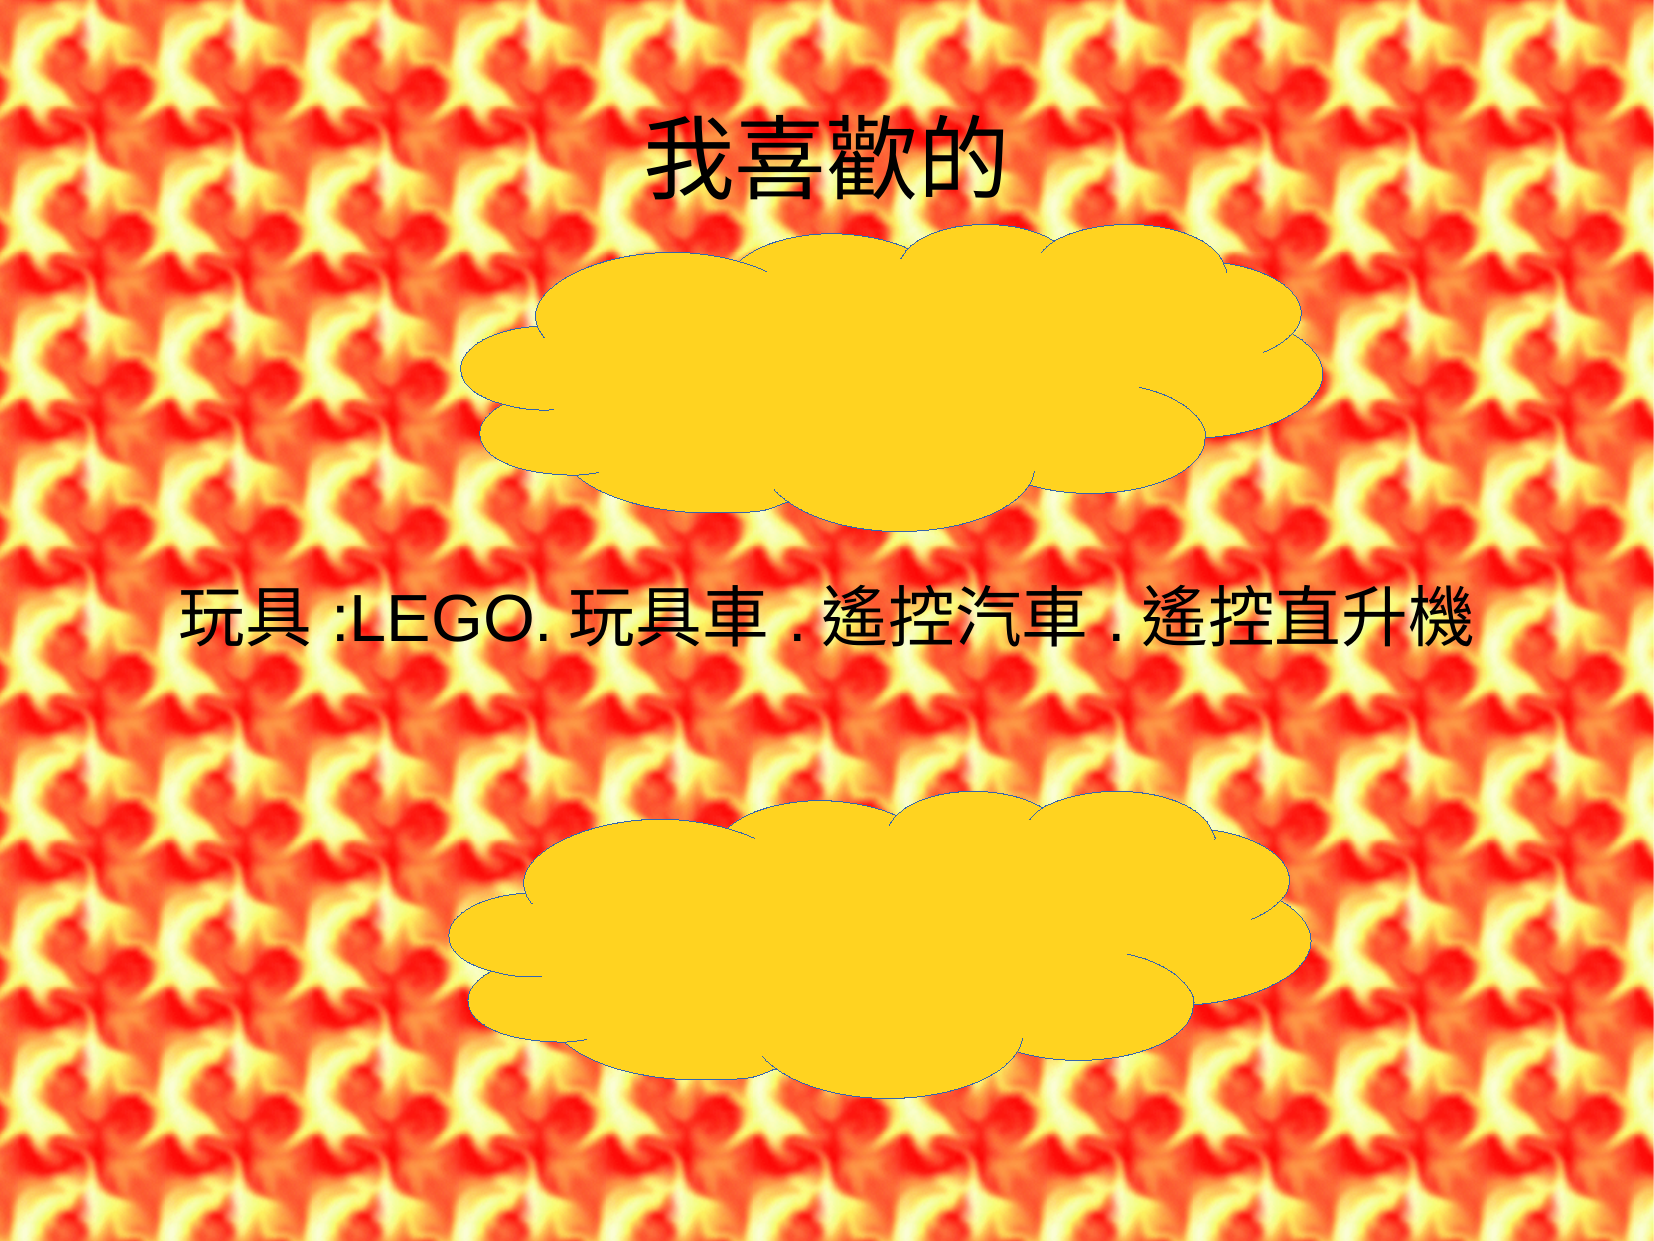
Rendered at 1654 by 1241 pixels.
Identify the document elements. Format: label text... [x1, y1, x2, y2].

text_box [448, 791, 1312, 1099]
text_box [460, 224, 1323, 532]
title 我喜歡的 [82, 49, 1571, 257]
subtitle 玩具:LEGO.玩具車.遙控汽車.遙控直升機 [82, 290, 1571, 1010]
picture [0, 0, 1654, 1241]
